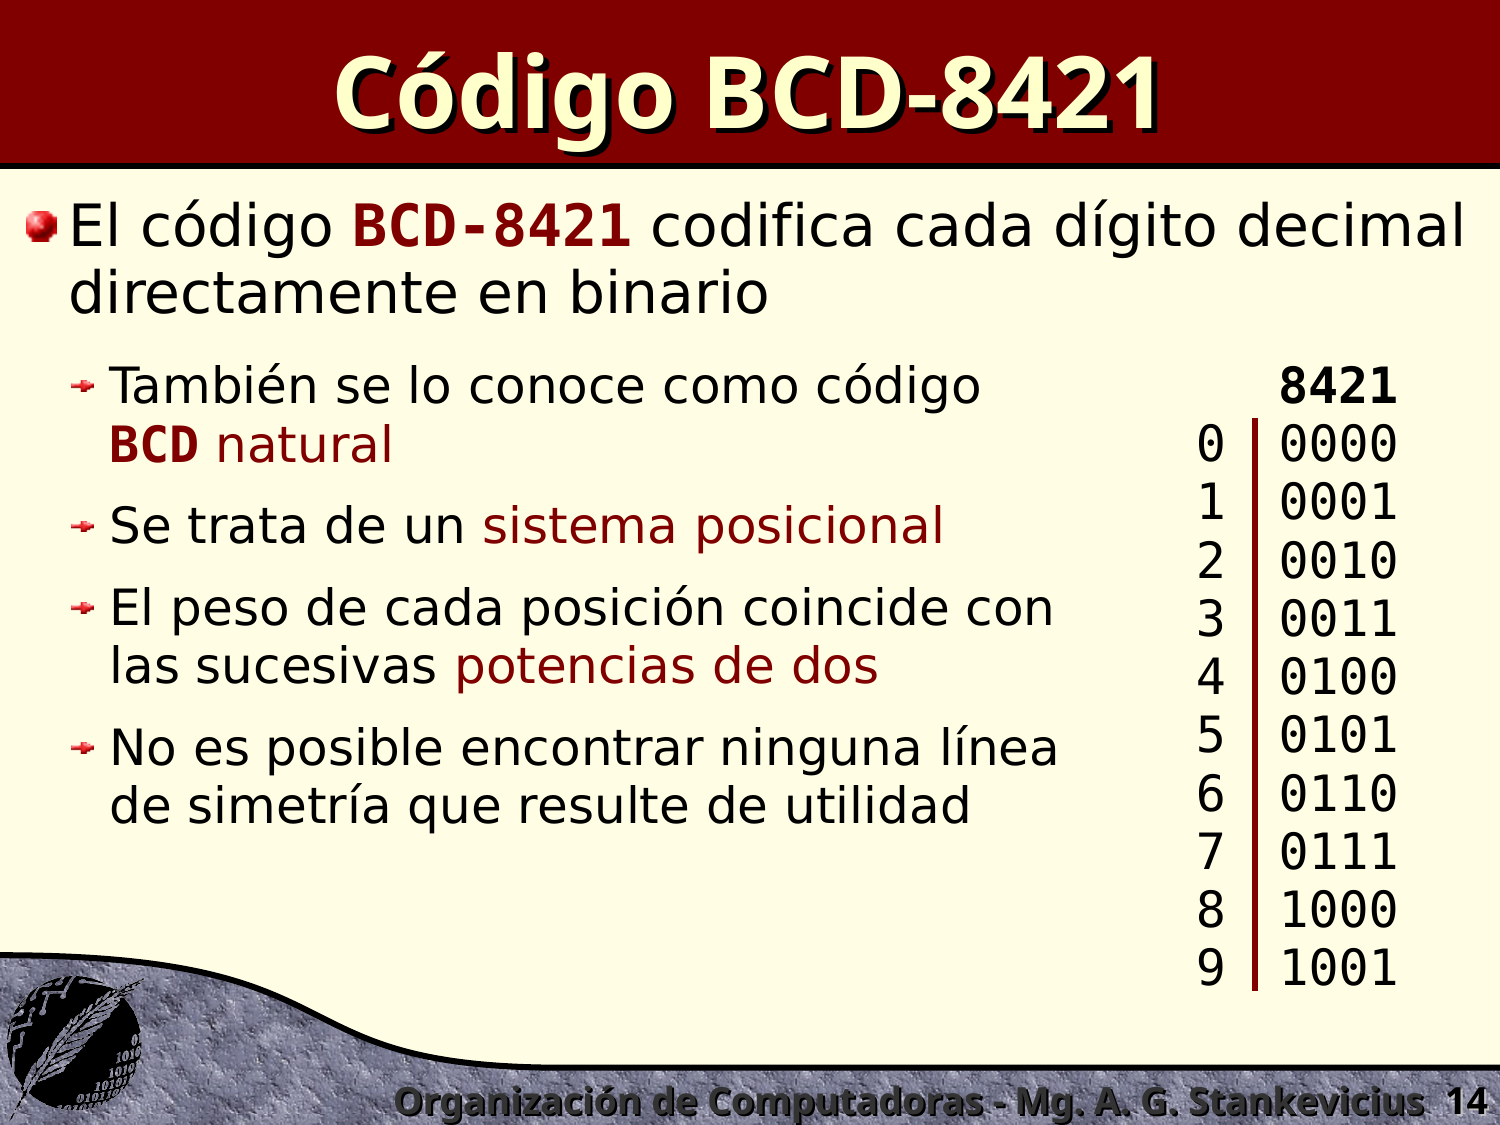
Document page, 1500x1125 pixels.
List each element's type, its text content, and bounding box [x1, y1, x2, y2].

text_box 8421 0000 0001 0010 0011 0100 0101 0110 0111 1000 1001 [1263, 349, 1414, 1009]
text_box 0 1 2 3 4 5 6 7 8 9 [1180, 407, 1241, 1008]
title Código BCD-8421 [15, 5, 1485, 160]
picture [1058, 1100, 1065, 1110]
picture [0, 959, 1500, 1125]
list El código BCD-8421 codifica cada dígito decimal directamente en binario También se lo conoce como código BCD natural Se trata de un sistema posicional El peso de cada posición coincide con las sucesivas potencias de dos No es posible encontrar ninguna línea de simetría que resulte de utilidad [11, 192, 1486, 935]
picture [448, 1100, 455, 1110]
picture [802, 1100, 806, 1110]
